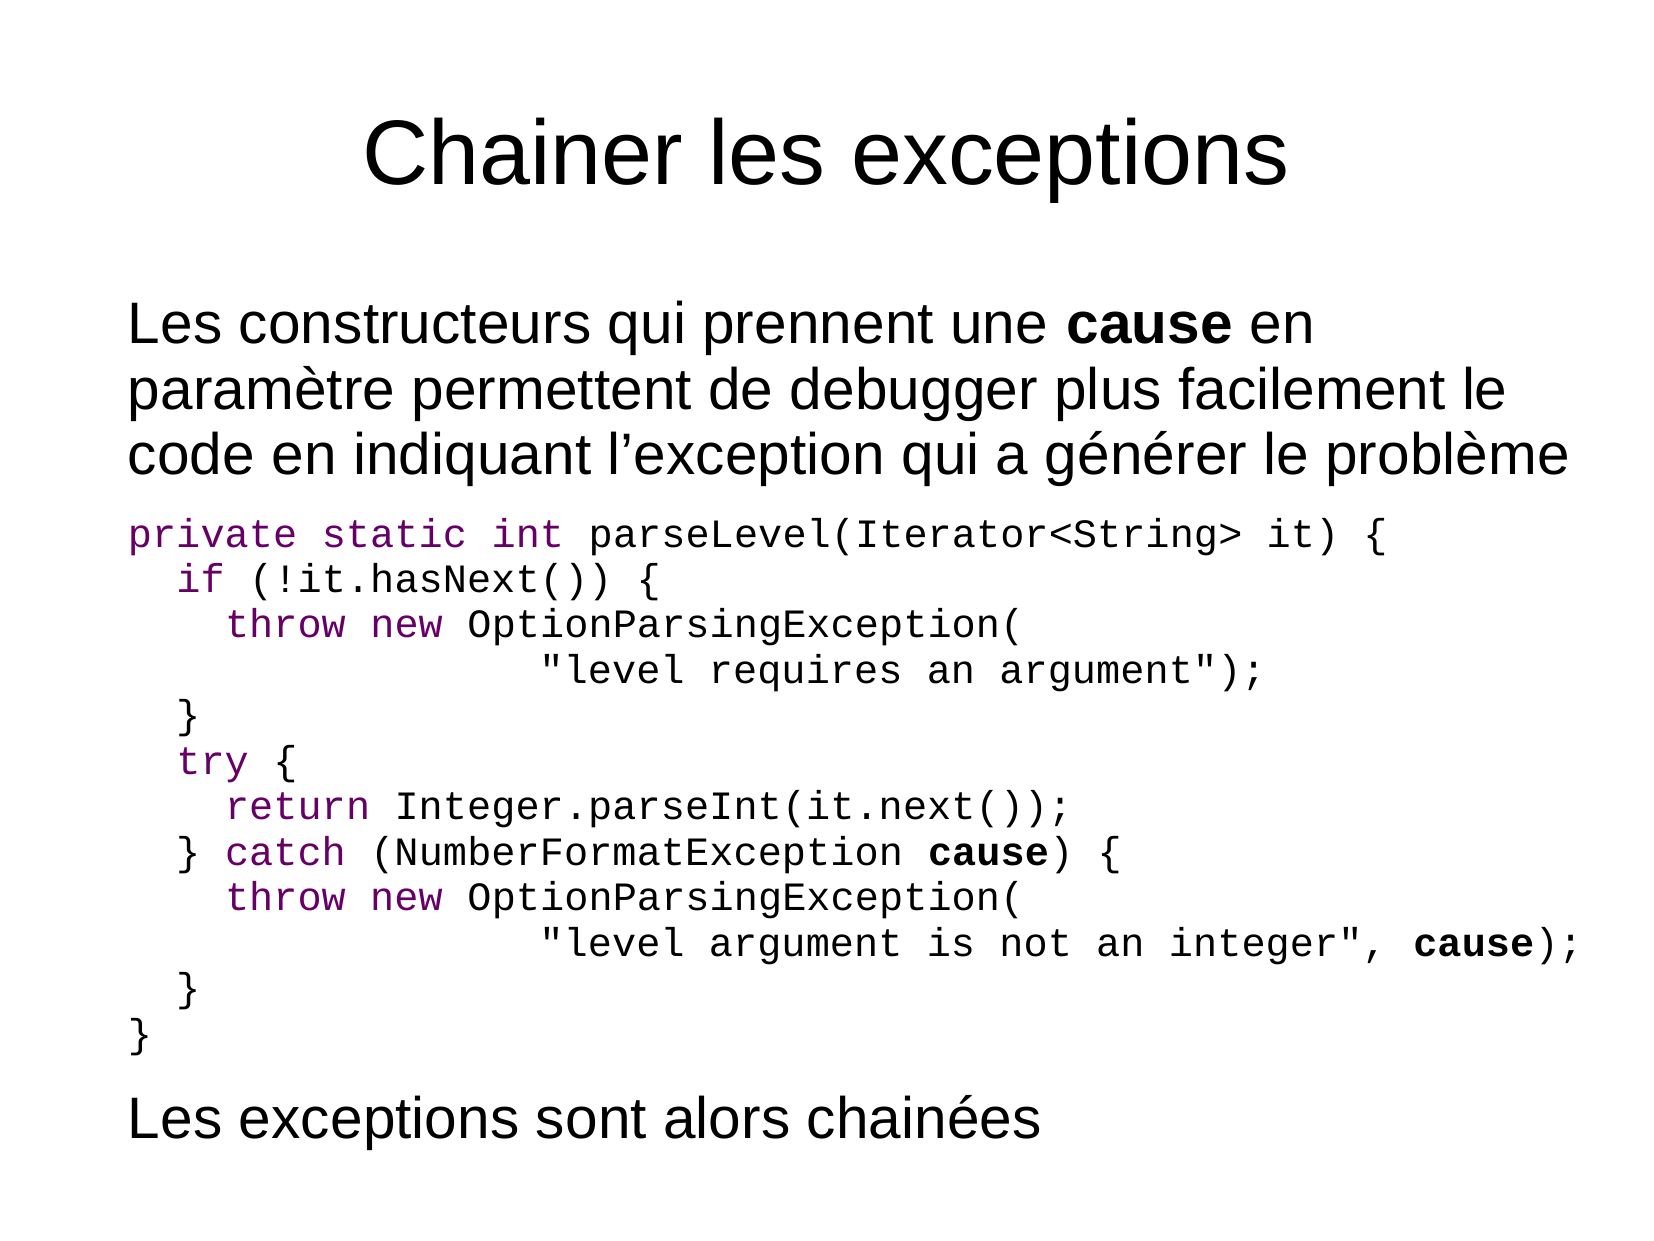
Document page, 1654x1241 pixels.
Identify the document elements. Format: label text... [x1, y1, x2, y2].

list Les constructeurs qui prennent une cause en paramètre permettent de debugger plus facilement le code en indiquant l’exception qui a générer le problème private static int parseLevel(Iterator<String> it) { if (!it.hasNext()) { throw new OptionParsingException( "level requires an argument"); } try { return Integer.parseInt(it.next()); } catch (NumberFormatException cause) { throw new OptionParsingException( "level argument is not an integer", cause); } } Les exceptions sont alors chainées [65, 290, 1588, 1171]
title Chainer les exceptions [82, 49, 1571, 257]
